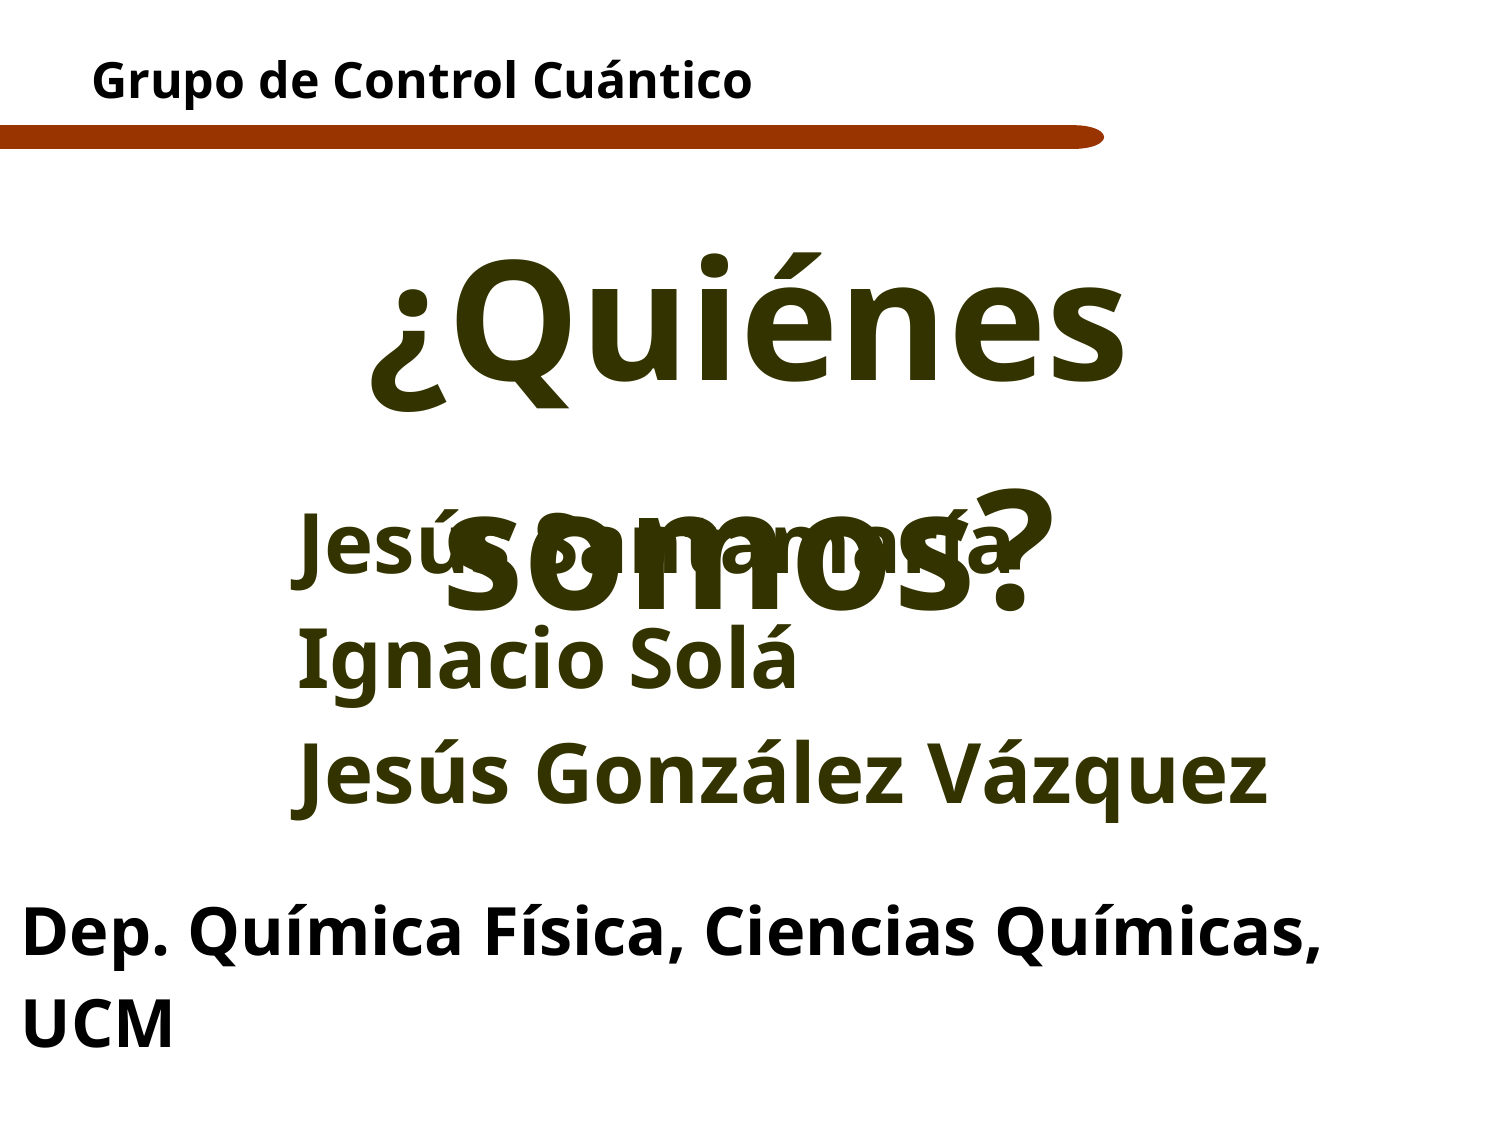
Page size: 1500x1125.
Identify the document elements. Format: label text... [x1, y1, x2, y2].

text_box ¿Quiénes somos? [29, 175, 1469, 652]
text_box Dep. Química Física, Ciencias Químicas, UCM [5, 868, 1500, 1069]
text_box Jesús Santamaría Ignacio Solá Jesús González Vázquez [0, 467, 1483, 829]
text_box Grupo de Control Cuántico [76, 7, 1427, 149]
